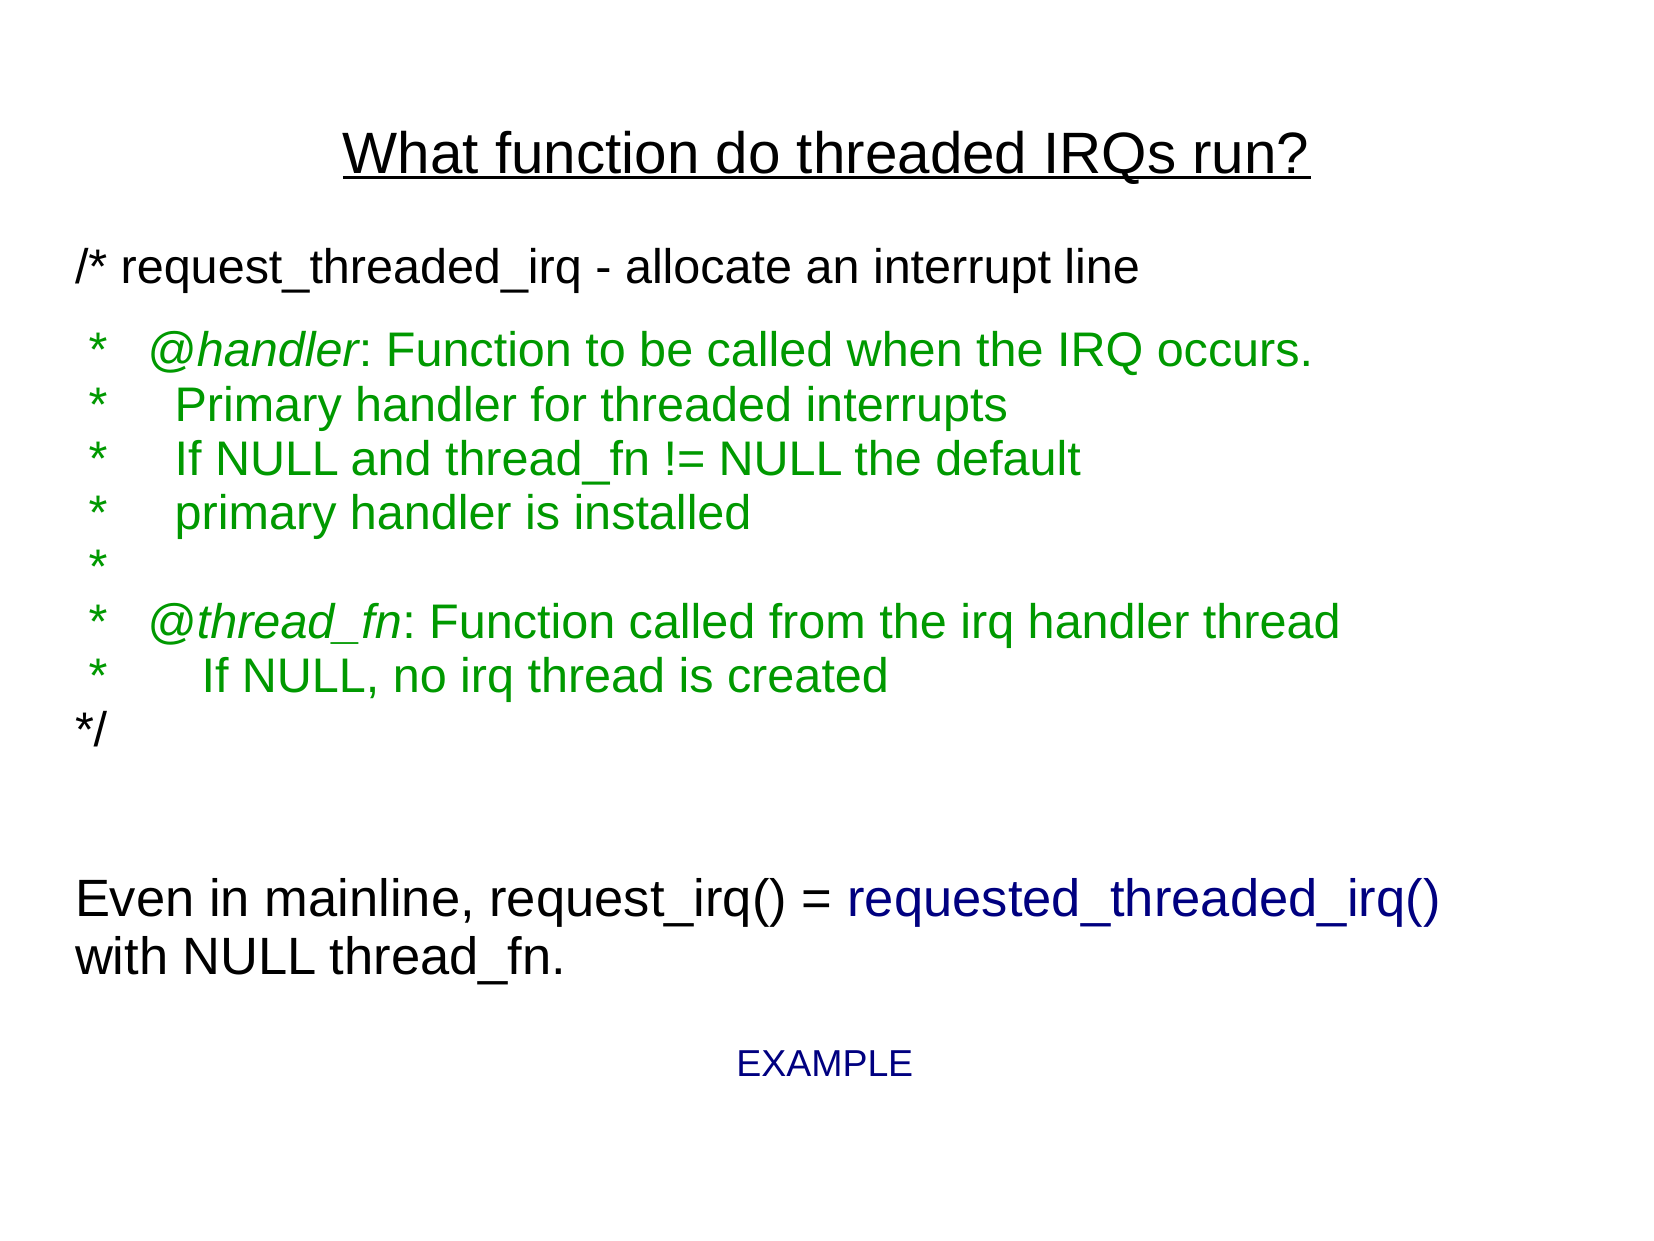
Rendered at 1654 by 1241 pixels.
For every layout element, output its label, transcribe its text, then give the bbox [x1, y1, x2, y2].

title What function do threaded IRQs run? [82, 49, 1571, 240]
text_box EXAMPLE [721, 1035, 932, 1092]
list /* request_threaded_irq - allocate an interrupt line * @handler: Function to be called when the IRQ occurs. * Primary handler for threaded interrupts * If NULL and thread_fn != NULL the default * primary handler is installed * * @thread_fn: Function called from the irq handler thread * If NULL, no irq thread is created */ Even in mainline, request_irq() = requested_threaded_irq() with NULL thread_fn. [75, 240, 1571, 991]
